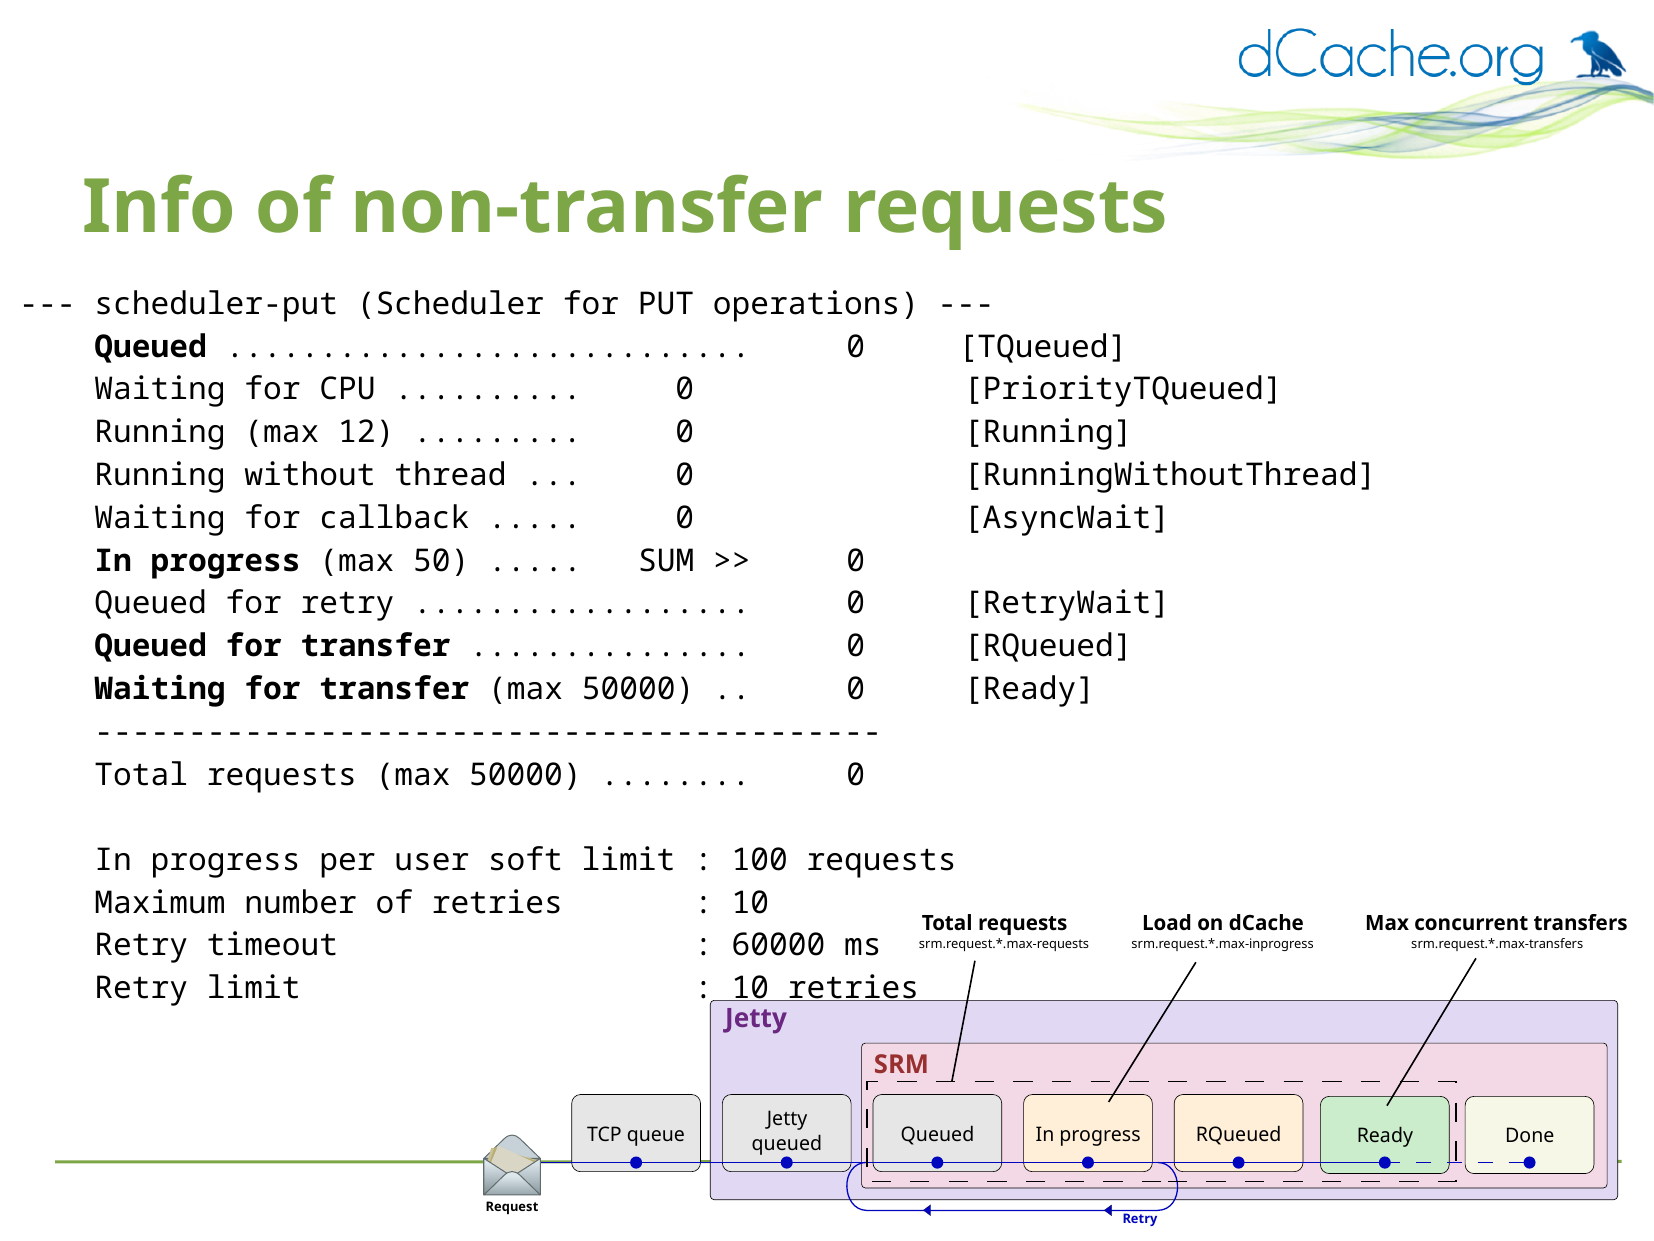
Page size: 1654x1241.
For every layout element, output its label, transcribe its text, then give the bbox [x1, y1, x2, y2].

picture [483, 914, 1644, 1227]
picture [956, 16, 1654, 169]
title Info of non-transfer requests [82, 155, 1605, 252]
text_box --- scheduler-put (Scheduler for PUT operations) --- Queued ............................ 0 [TQueued] Waiting for CPU .......... 0 [PriorityTQueued] Running (max 12) ......... 0 [Running] Running without thread ... 0 [RunningWithoutThread] Waiting for callback ..... 0 [AsyncWait] In progress (max 50) ..... SUM >> 0 Queued for retry .................. 0 [RetryWait] Queued for transfer ............... 0 [RQueued] Waiting for transfer (max 50000) .. 0 [Ready] ------------------------------------------ Total requests (max 50000) ........ 0 In progress per user soft limit : 100 requests Maximum number of retries : 10 Retry timeout : 60000 ms Retry limit : 10 retries [4, 273, 1402, 987]
